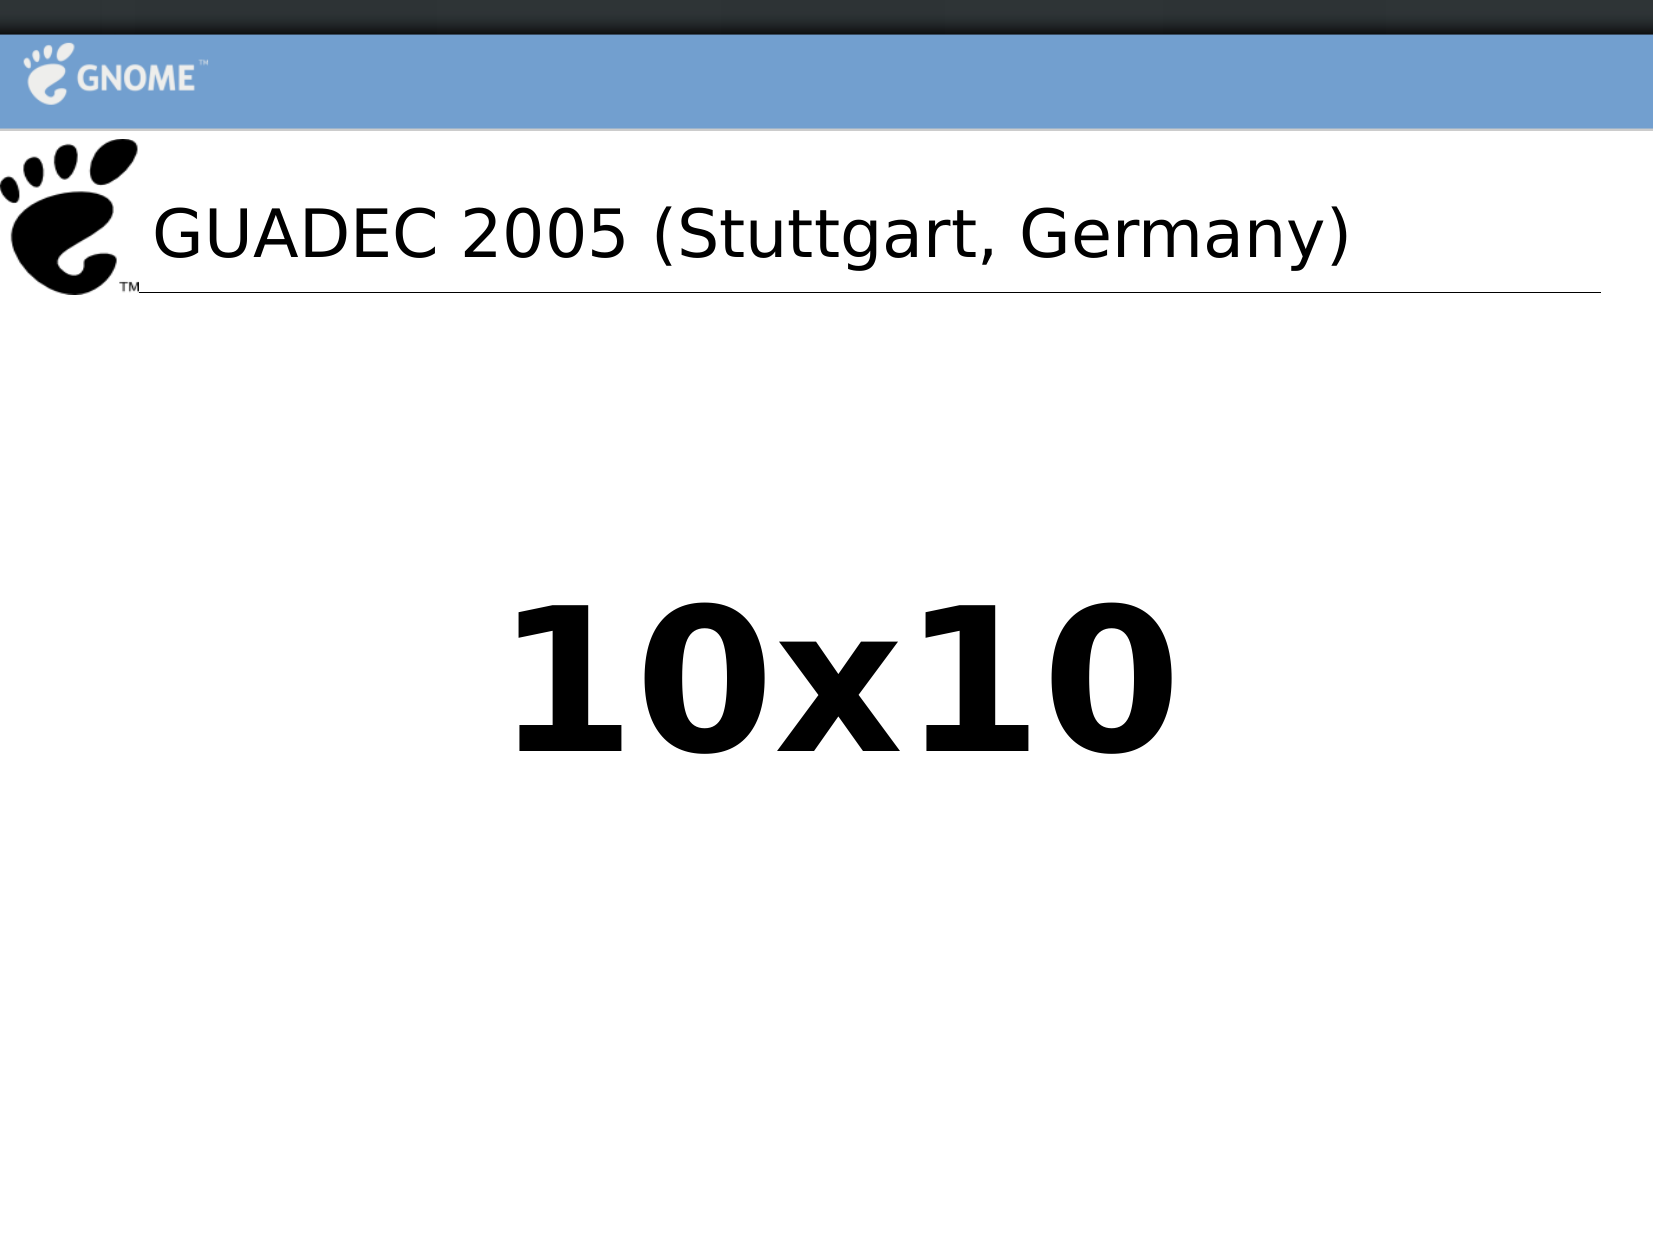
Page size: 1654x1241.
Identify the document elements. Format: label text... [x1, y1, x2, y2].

text_box GUADEC 2005 (Stuttgart, Germany) [139, 187, 1564, 281]
picture [0, 0, 1653, 131]
picture [0, 139, 139, 295]
text_box 10x10 [481, 558, 1270, 859]
